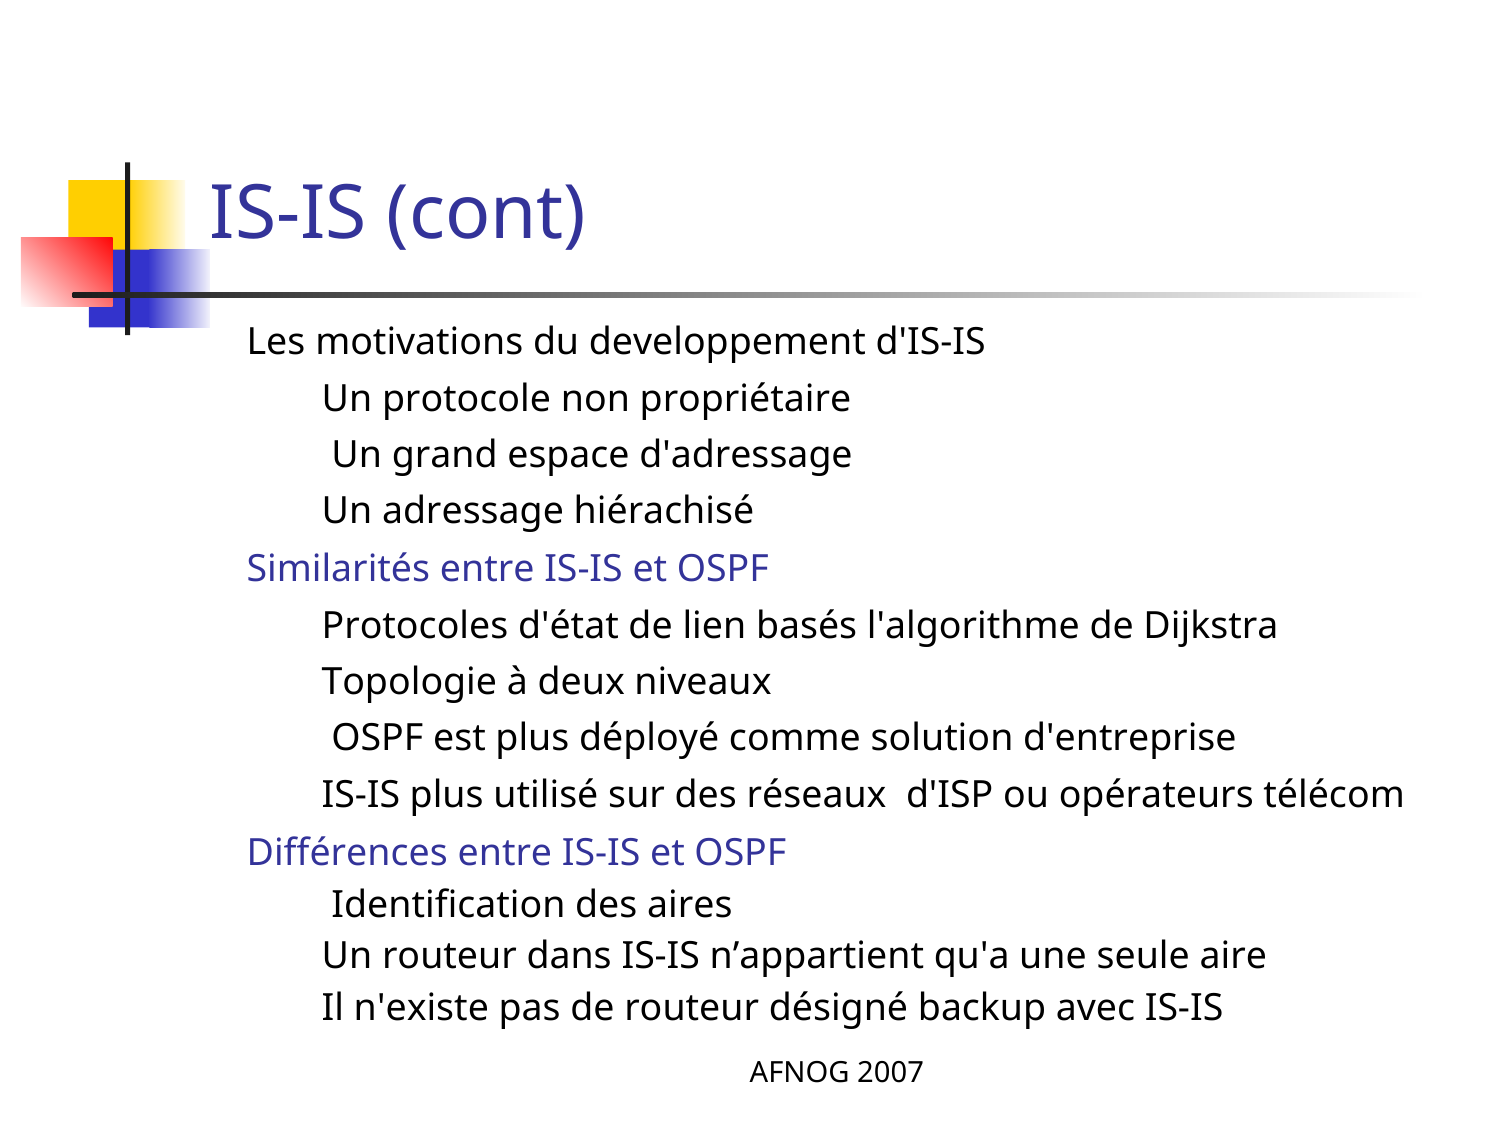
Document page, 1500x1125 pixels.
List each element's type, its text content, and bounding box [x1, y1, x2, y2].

list Les motivations du developpement d'IS-IS Un protocole non propriétaire Un grand espace d'adressage Un adressage hiérachisé Similarités entre IS-IS et OSPF Protocoles d'état de lien basés l'algorithme de Dijkstra Topologie à deux niveaux OSPF est plus déployé comme solution d'entreprise IS-IS plus utilisé sur des réseaux d'ISP ou opérateurs télécom Différences entre IS-IS et OSPF Identification des aires Un routeur dans IS-IS n’appartient qu'a une seule aire Il n'existe pas de routeur désigné backup avec IS-IS [231, 310, 1425, 1059]
title IS-IS (cont) [194, 125, 1474, 269]
